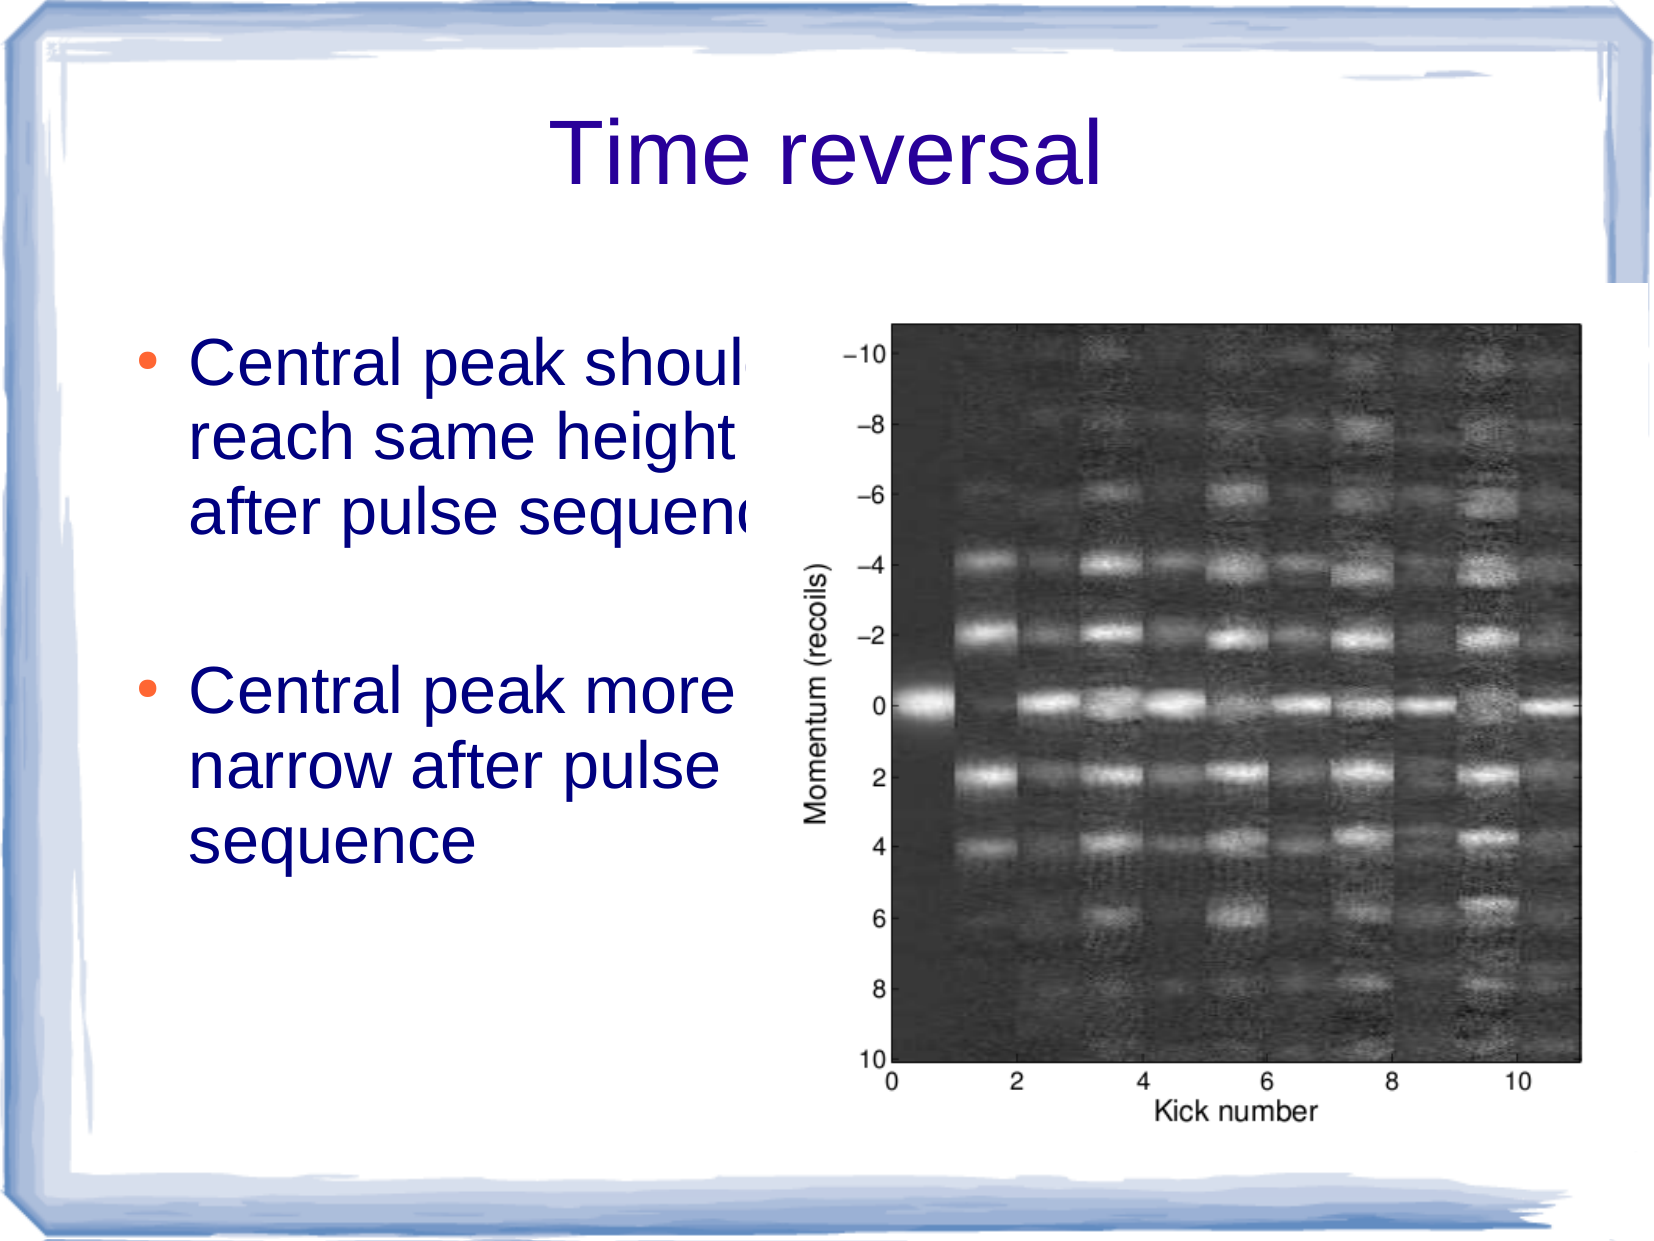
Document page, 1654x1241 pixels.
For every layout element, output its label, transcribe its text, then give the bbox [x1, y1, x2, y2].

title Time reversal [82, 49, 1571, 257]
list Central peak should reach same height after pulse sequence Central peak more narrow after pulse sequence [118, 324, 746, 1144]
picture [0, 0, 1654, 1241]
